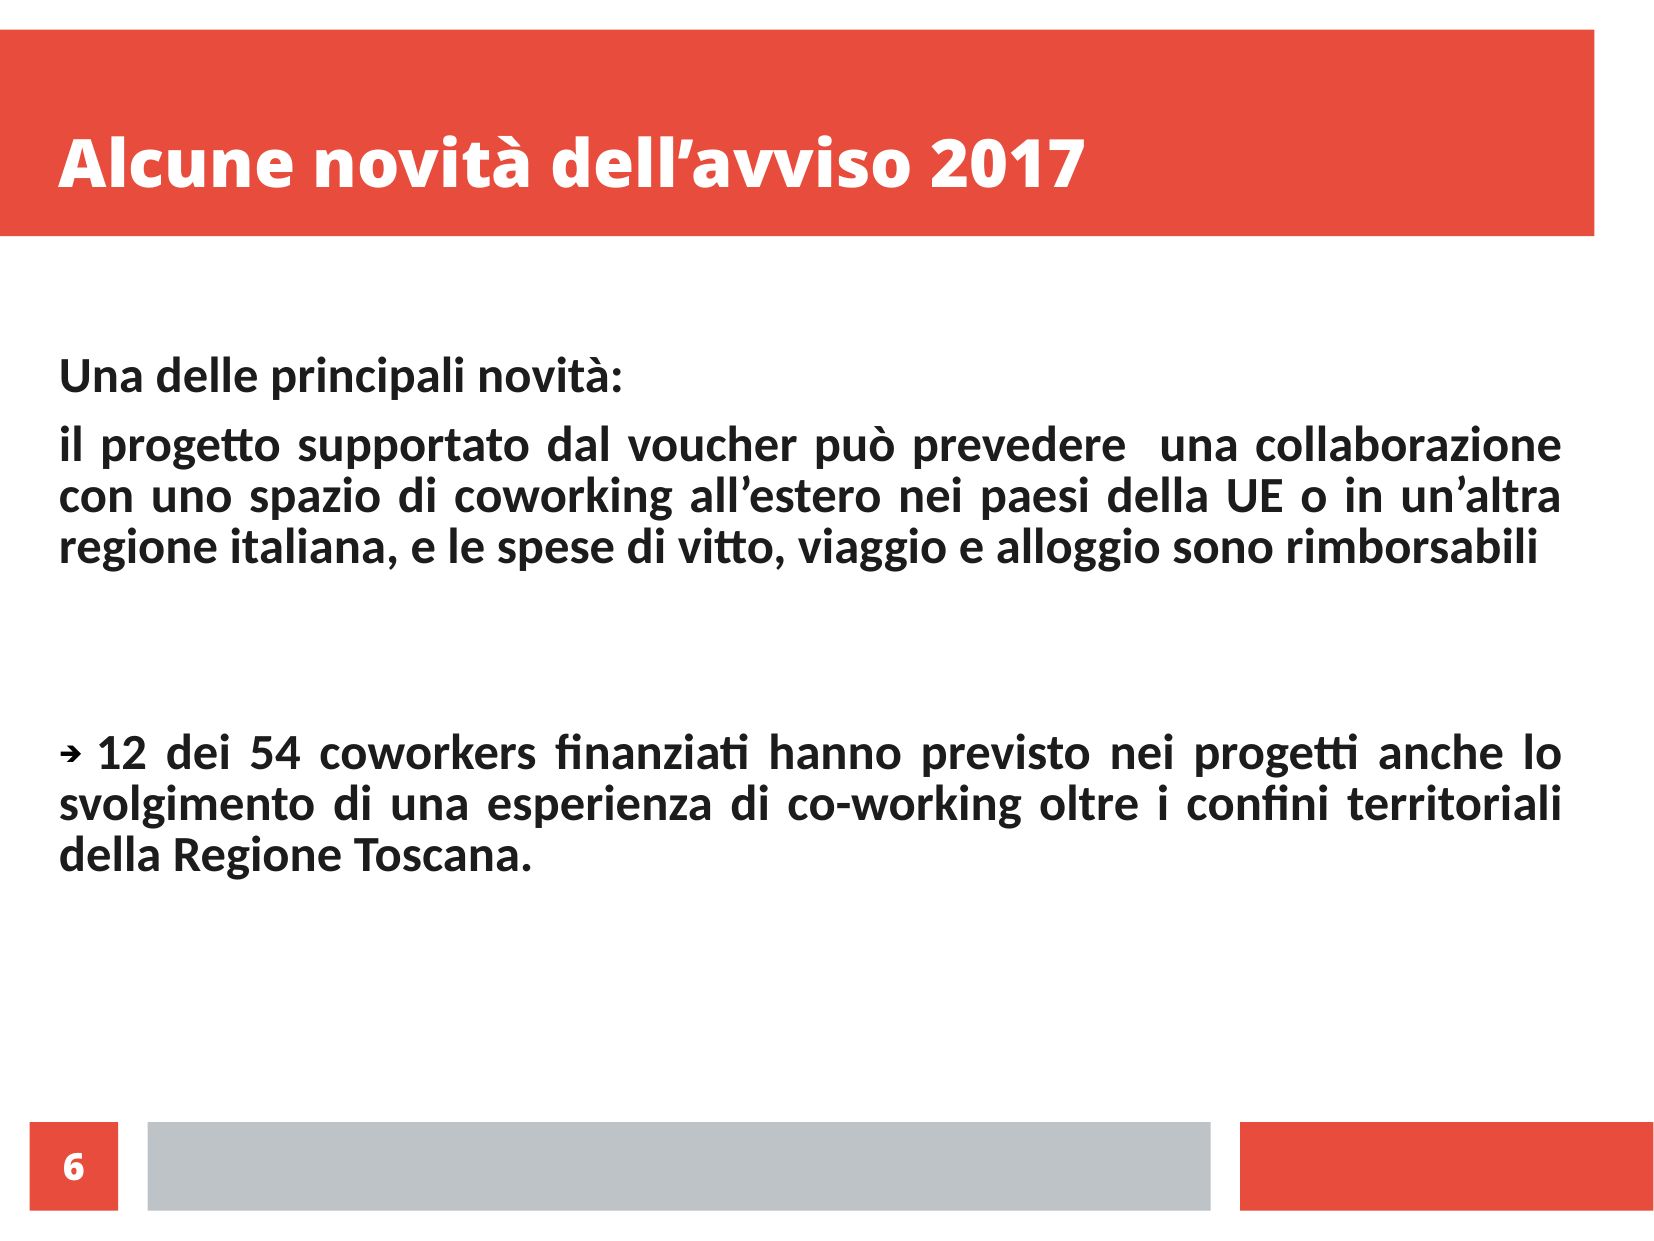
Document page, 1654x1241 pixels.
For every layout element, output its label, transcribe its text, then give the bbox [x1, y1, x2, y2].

title Alcune novità dell’avviso 2017 [59, 59, 1595, 207]
list Una delle principali novità: il progetto supportato dal voucher può prevedere una collaborazione con uno spazio di coworking all’estero nei paesi della UE o in un’altra regione italiana, e le spese di vitto, viaggio e alloggio sono rimborsabili 12 dei 54 coworkers finanziati hanno previsto nei progetti anche lo svolgimento di una esperienza di co-working oltre i confini territoriali della Regione Toscana. [59, 295, 1565, 900]
